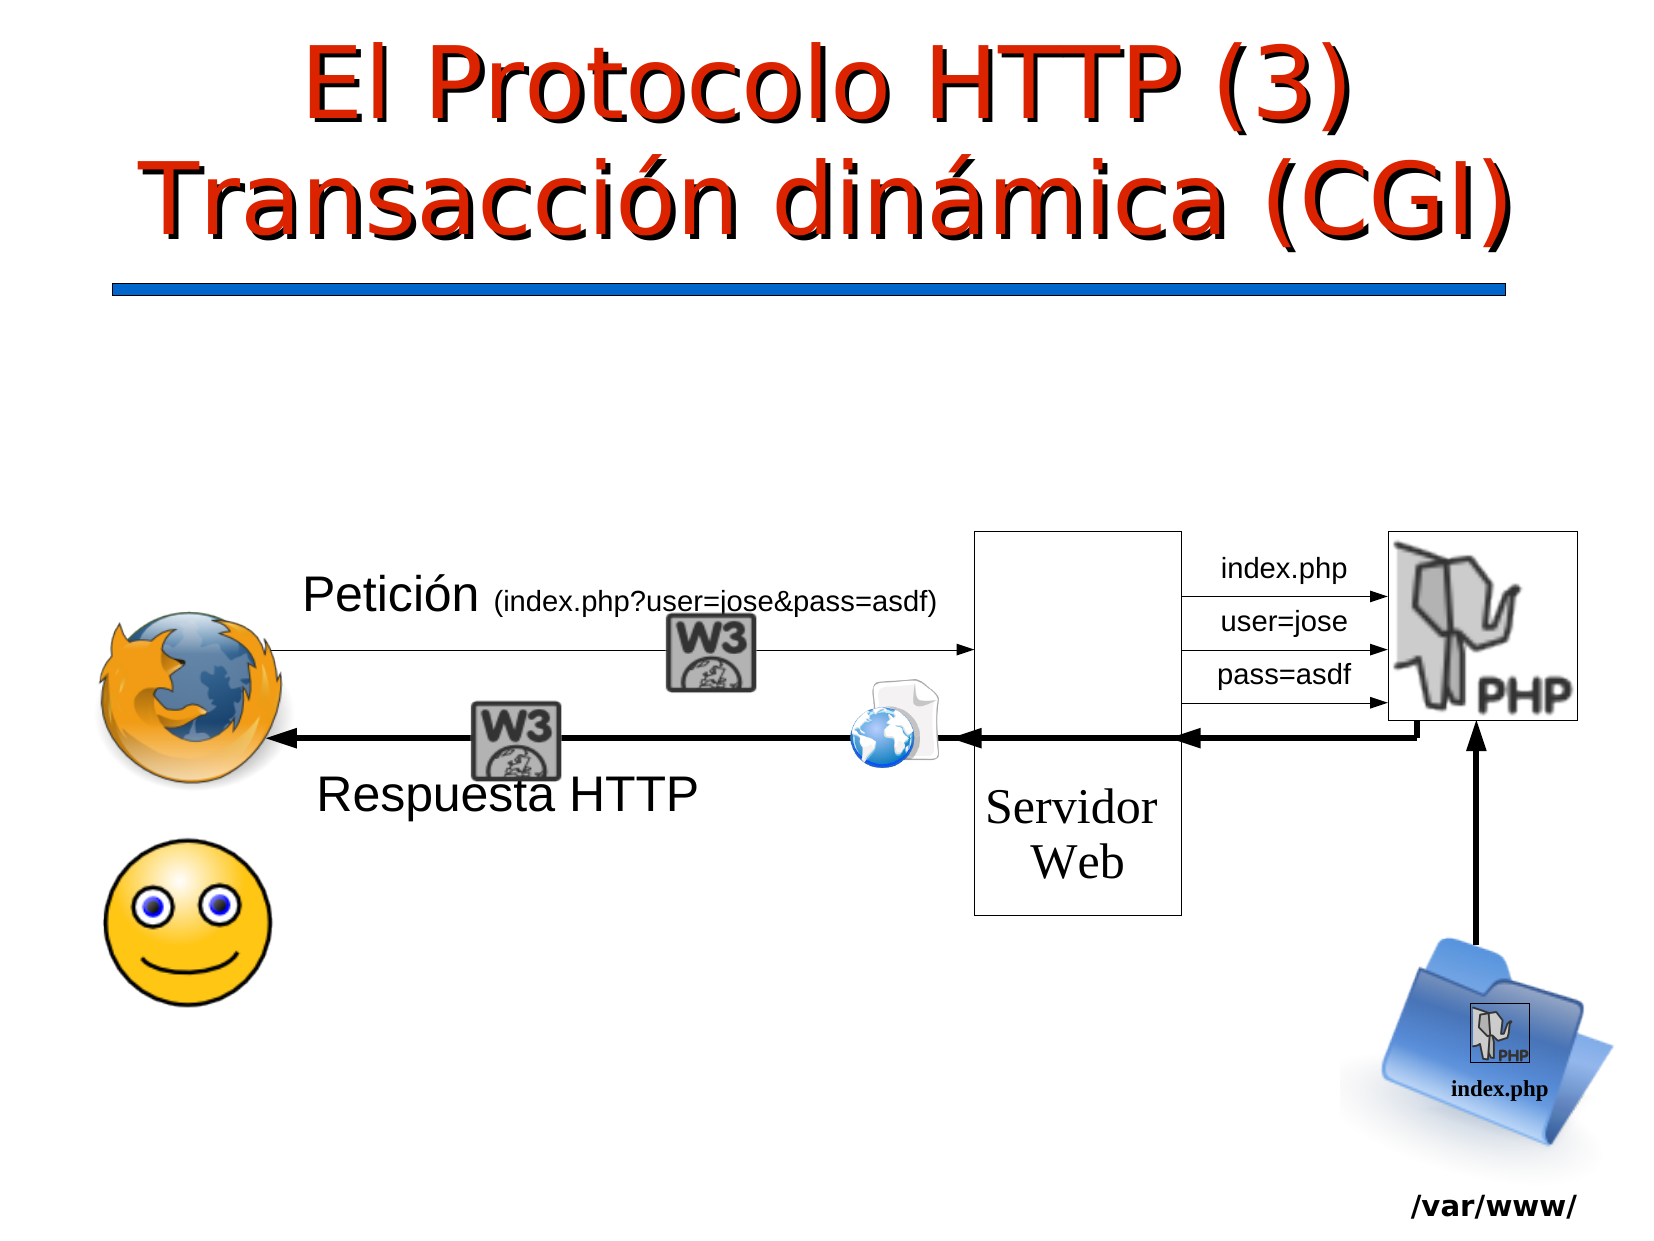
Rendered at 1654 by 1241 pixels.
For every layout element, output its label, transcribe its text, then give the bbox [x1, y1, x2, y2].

title El Protocolo HTTP (3) Transacción dinámica (CGI) [121, 25, 1534, 258]
picture [466, 696, 567, 786]
picture [661, 608, 762, 697]
picture [850, 679, 939, 768]
picture [1388, 531, 1578, 721]
text_box Servidor Web [974, 531, 1182, 735]
picture [88, 590, 296, 798]
picture [59, 813, 309, 1063]
picture [1340, 909, 1648, 1229]
text_box Servidor Web [974, 741, 1182, 916]
